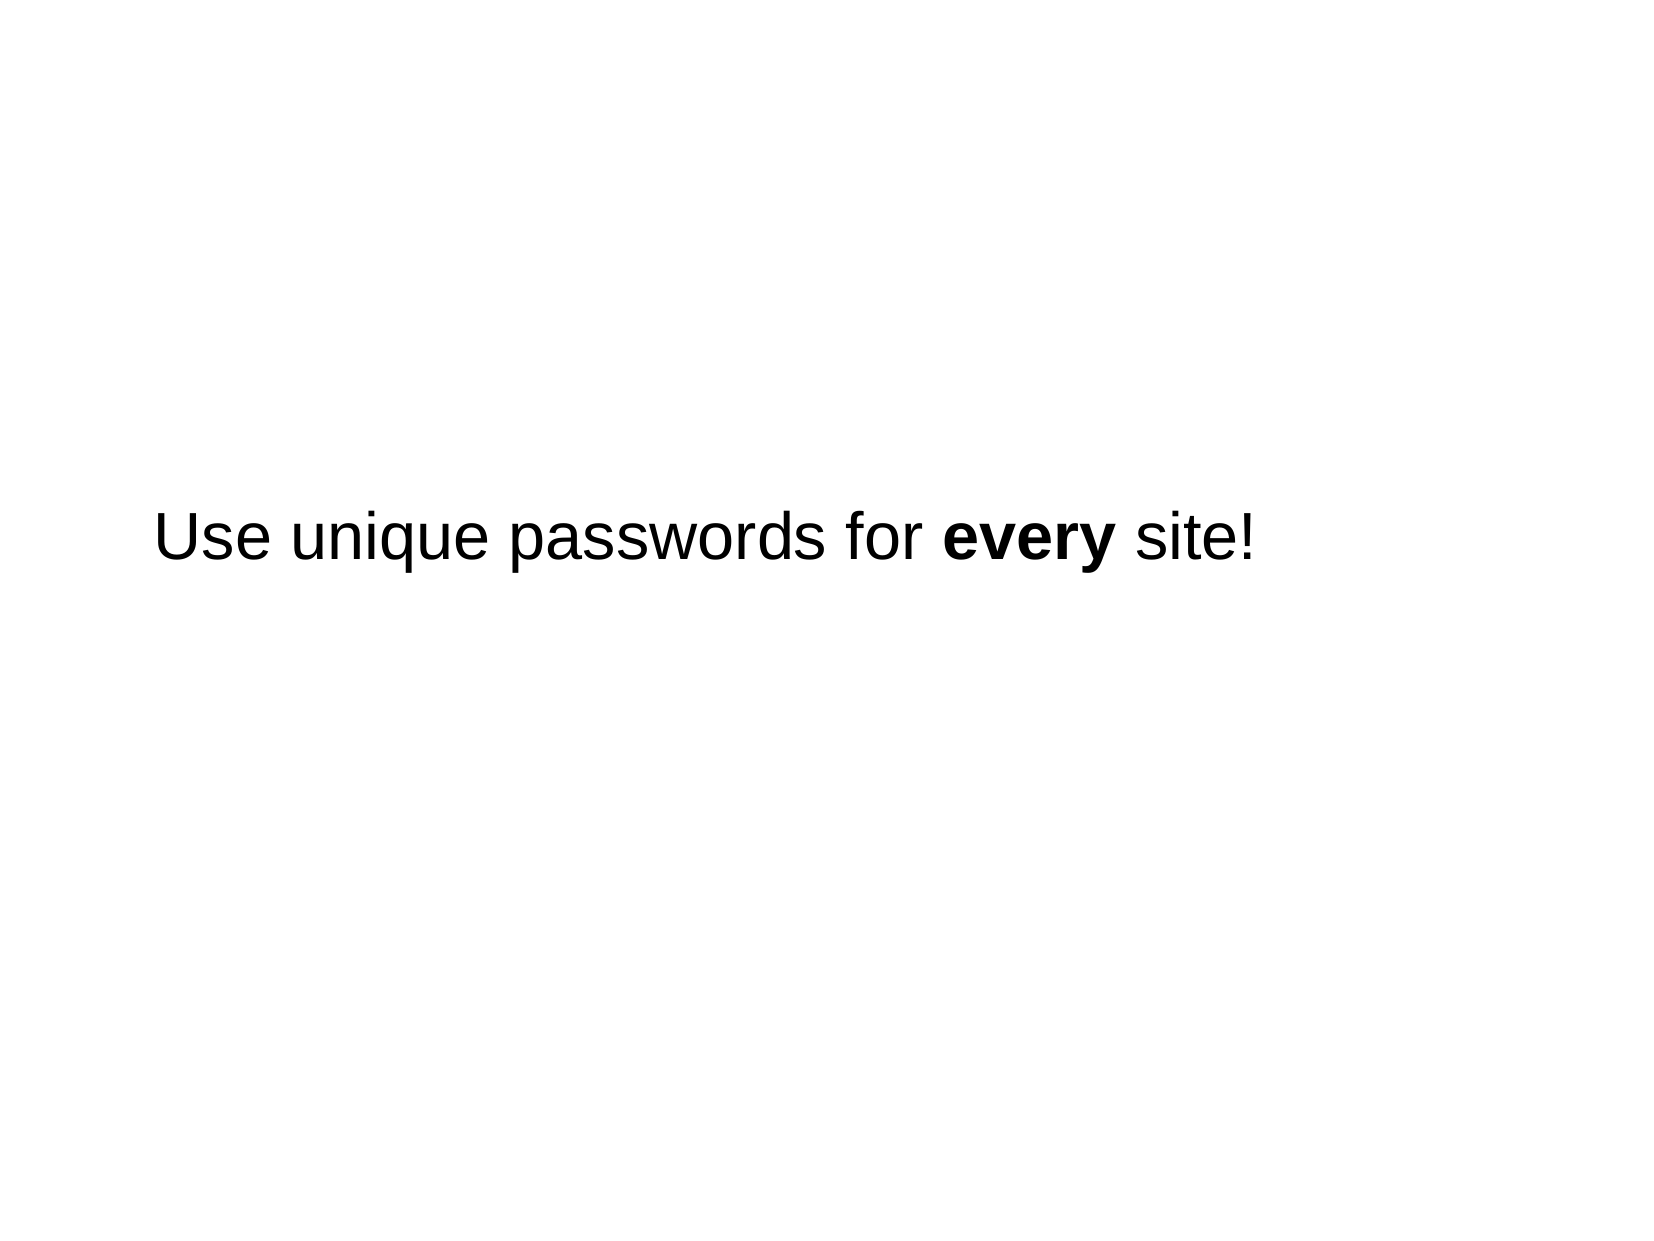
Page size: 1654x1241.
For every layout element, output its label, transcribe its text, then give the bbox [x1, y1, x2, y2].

list Use unique passwords for every site! [82, 290, 1538, 1010]
